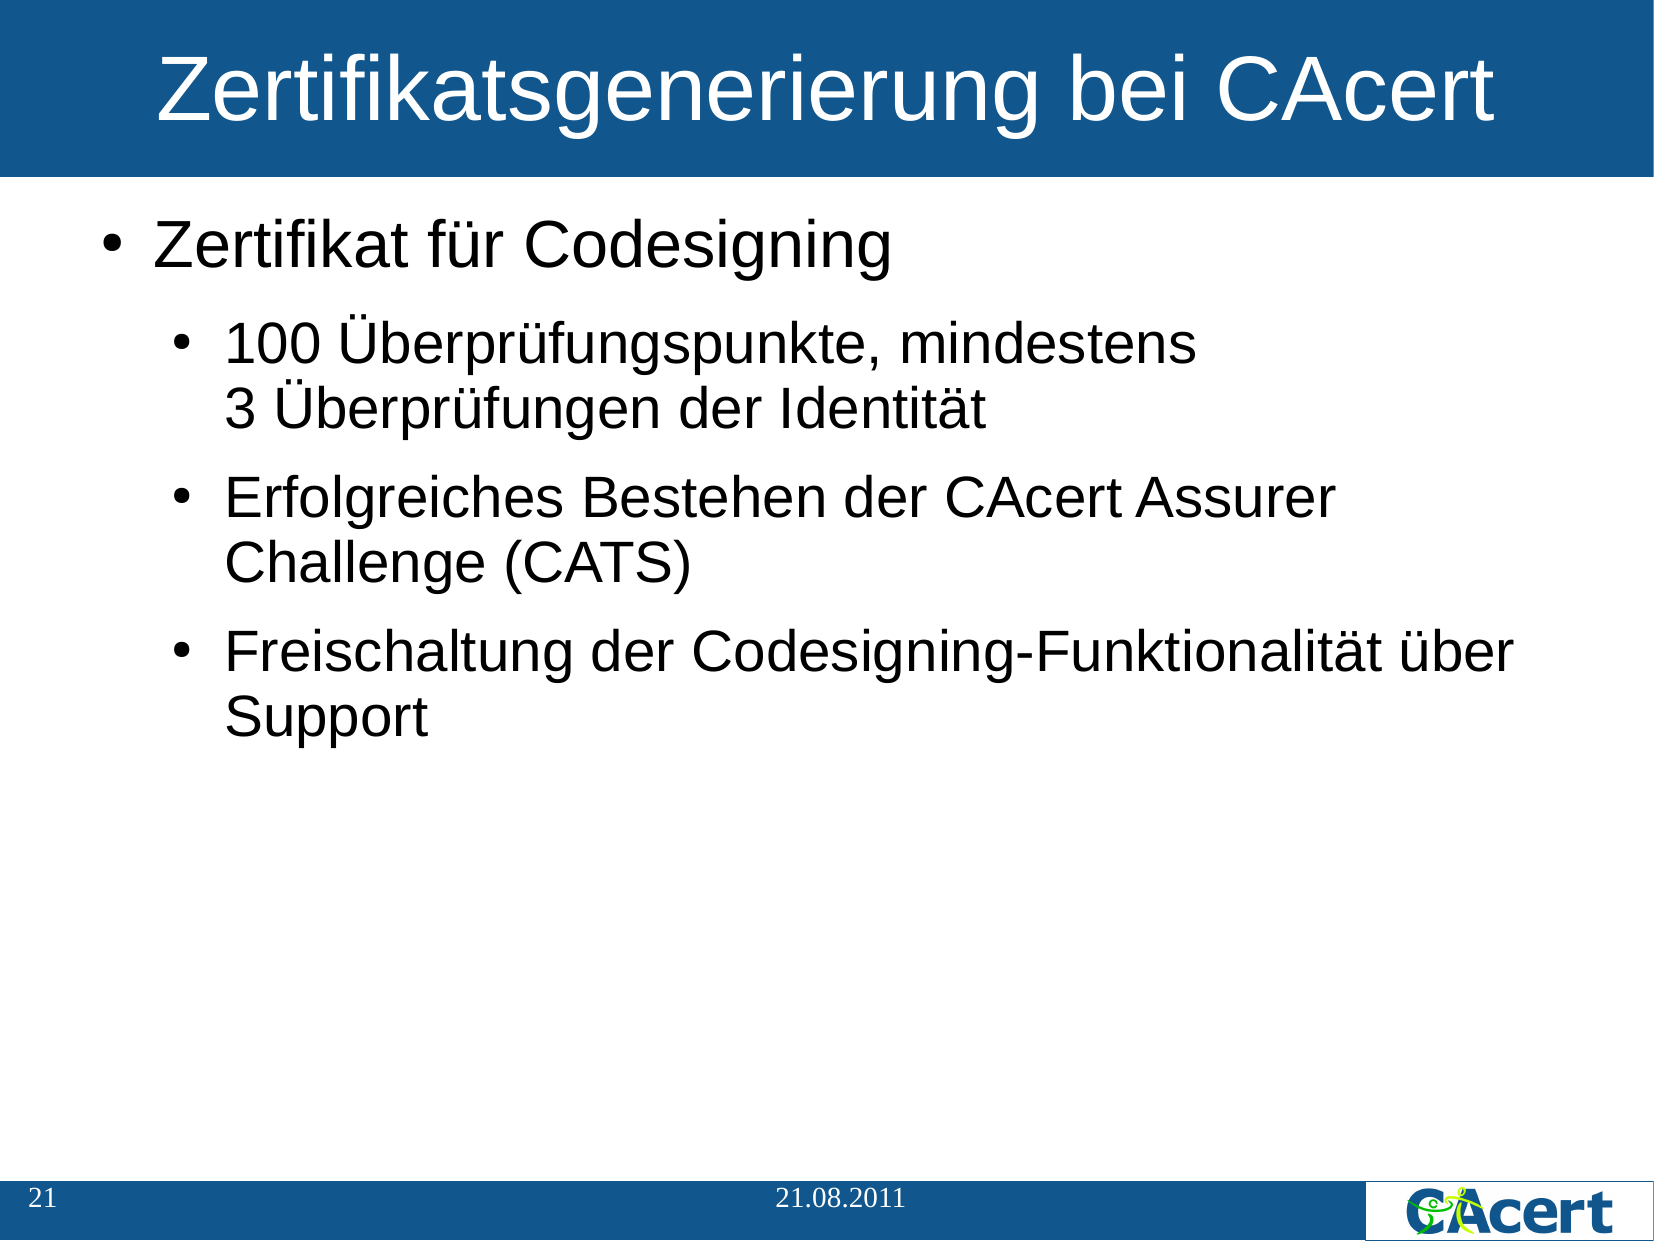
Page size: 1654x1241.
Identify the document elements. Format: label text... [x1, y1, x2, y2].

title Zertifikatsgenerierung bei CAcert [82, 0, 1571, 178]
picture [1406, 1186, 1613, 1235]
list Zertifikat für Codesigning 100 Überprüfungspunkte, mindestens 3 Überprüfungen der Identität Erfolgreiches Bestehen der CAcert Assurer Challenge (CATS) Freischaltung der Codesigning-Funktionalität über Support [82, 206, 1571, 1152]
